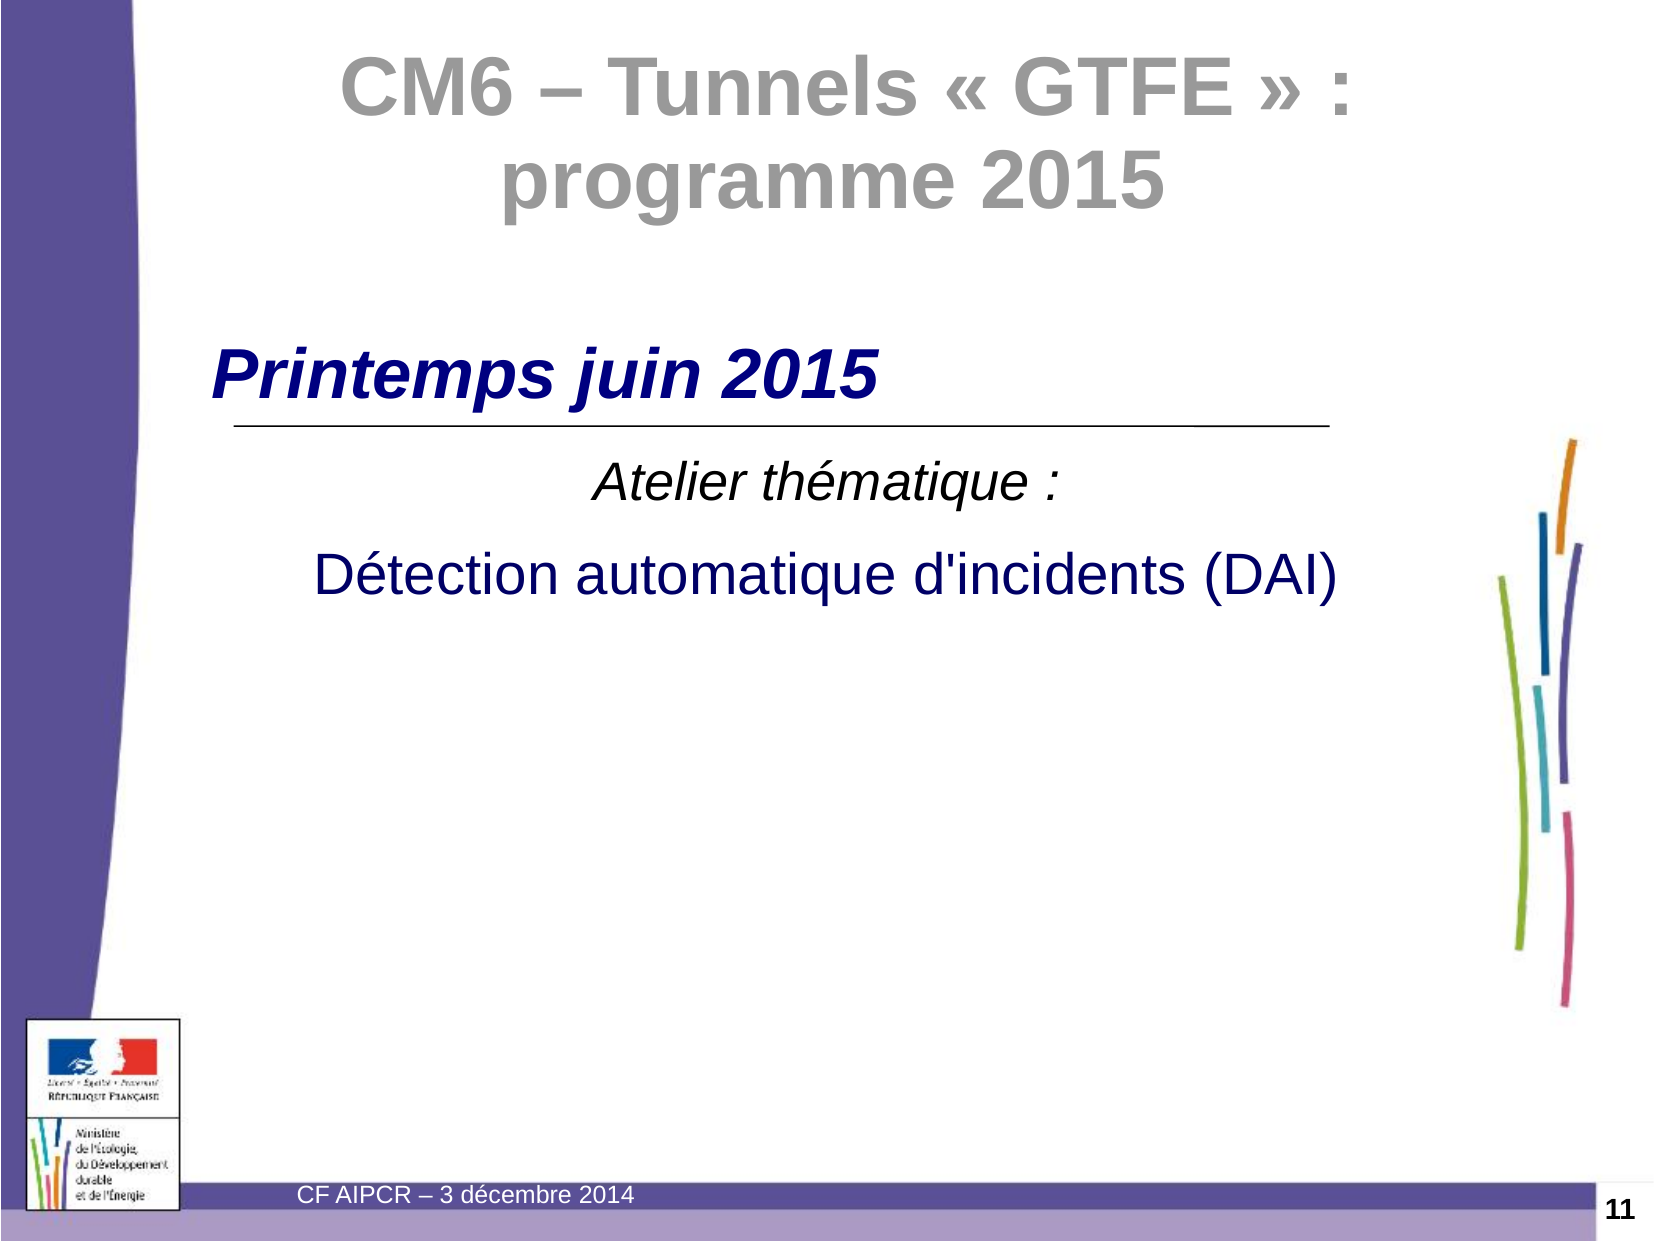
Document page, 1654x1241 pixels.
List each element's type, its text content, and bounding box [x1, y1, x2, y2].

picture [1, 0, 1654, 1241]
text_box Atelier thématique : Détection automatique d'incidents (DAI) [29, 448, 1625, 798]
title CM6 – Tunnels « GTFE » : programme 2015 [88, 37, 1577, 230]
text_box CF AIPCR – 3 décembre 2014 [296, 1181, 680, 1210]
text_box Printemps juin 2015 [196, 332, 1285, 427]
